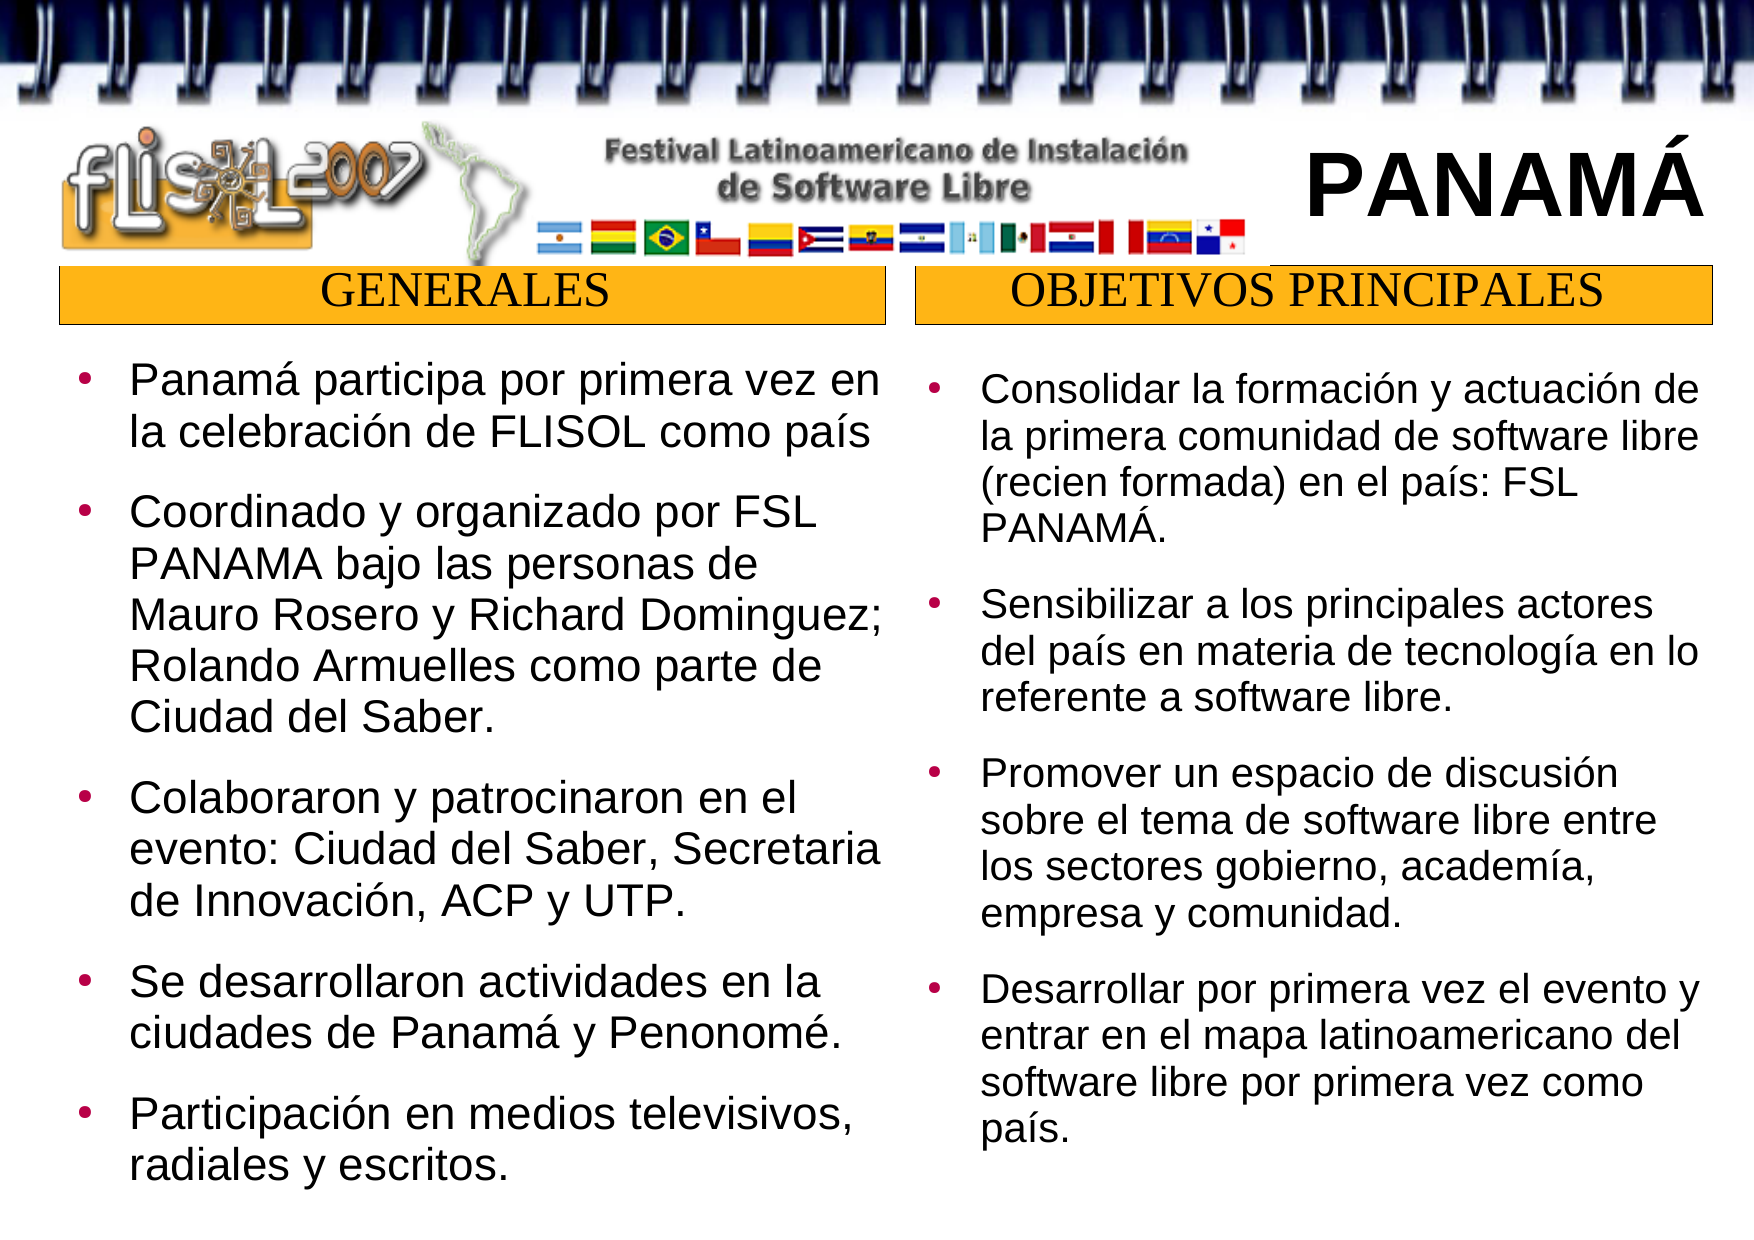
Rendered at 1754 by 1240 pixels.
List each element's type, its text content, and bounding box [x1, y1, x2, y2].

list Consolidar la formación y actuación de la primera comunidad de software libre (recien formada) en el país: FSL PANAMÁ. Sensibilizar a los principales actores del país en materia de tecnología en lo referente a software libre. Promover un espacio de discusión sobre el tema de software libre entre los sectores gobierno, academía, empresa y comunidad. Desarrollar por primera vez el evento y entrar en el mapa latinoamericano del software libre por primera vez como país. [909, 365, 1707, 1152]
text_box OBJETIVOS PRINCIPALES [915, 265, 1713, 325]
picture [0, 0, 1754, 266]
text_box GENERALES [59, 266, 886, 325]
list Panamá participa por primera vez en la celebración de FLISOL como país Coordinado y organizado por FSL PANAMA bajo las personas de Mauro Rosero y Richard Dominguez; Rolando Armuelles como parte de Ciudad del Saber. Colaboraron y patrocinaron en el evento: Ciudad del Saber, Secretaria de Innovación, ACP y UTP. Se desarrollaron actividades en la ciudades de Panamá y Penonomé. Participación en medios televisivos, radiales y escritos. [59, 354, 886, 1191]
title PANAMÁ [1299, 132, 1713, 237]
